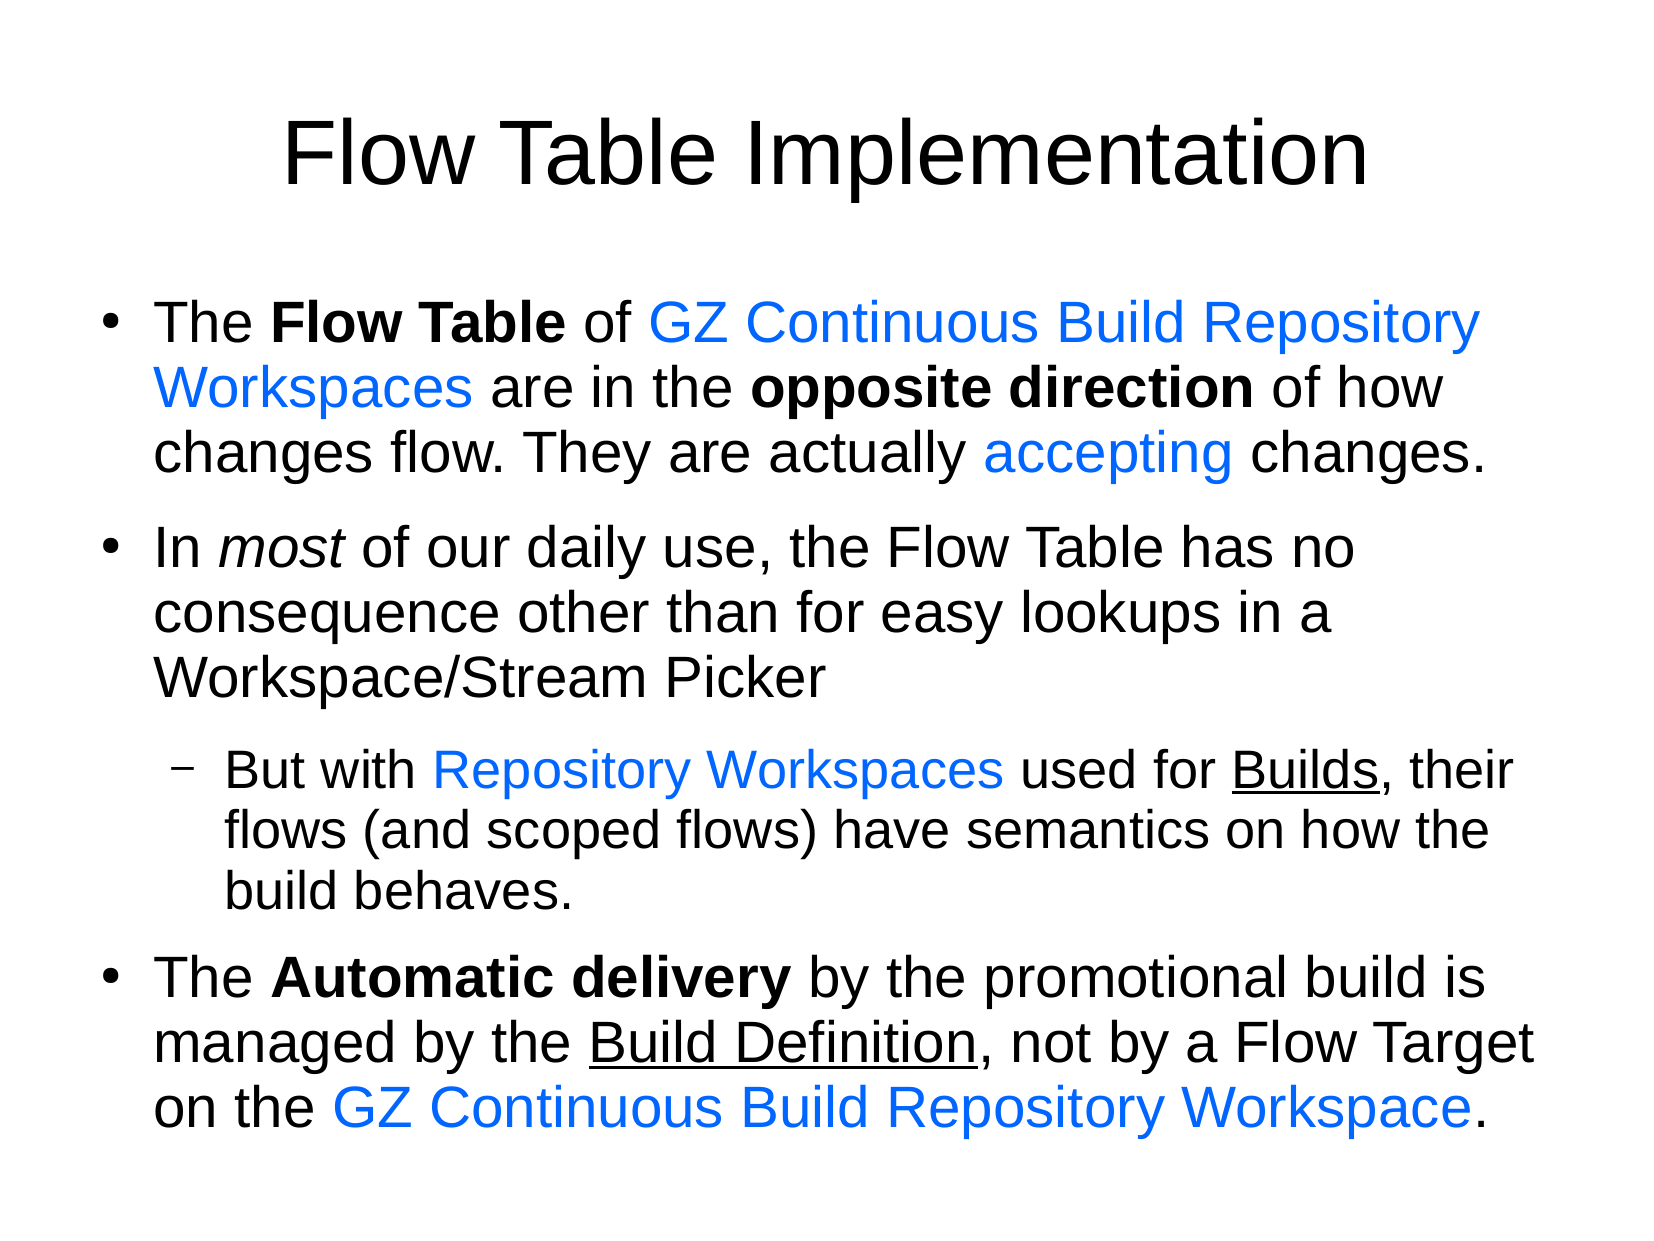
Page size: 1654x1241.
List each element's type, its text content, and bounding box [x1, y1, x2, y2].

title Flow Table Implementation [82, 56, 1571, 250]
list The Flow Table of GZ Continuous Build Repository Workspaces are in the opposite direction of how changes flow. They are actually accepting changes. In most of our daily use, the Flow Table has no consequence other than for easy lookups in a Workspace/Stream Picker But with Repository Workspaces used for Builds, their flows (and scoped flows) have semantics on how the build behaves. The Automatic delivery by the promotional build is managed by the Build Definition, not by a Flow Target on the GZ Continuous Build Repository Workspace. [82, 290, 1571, 1140]
